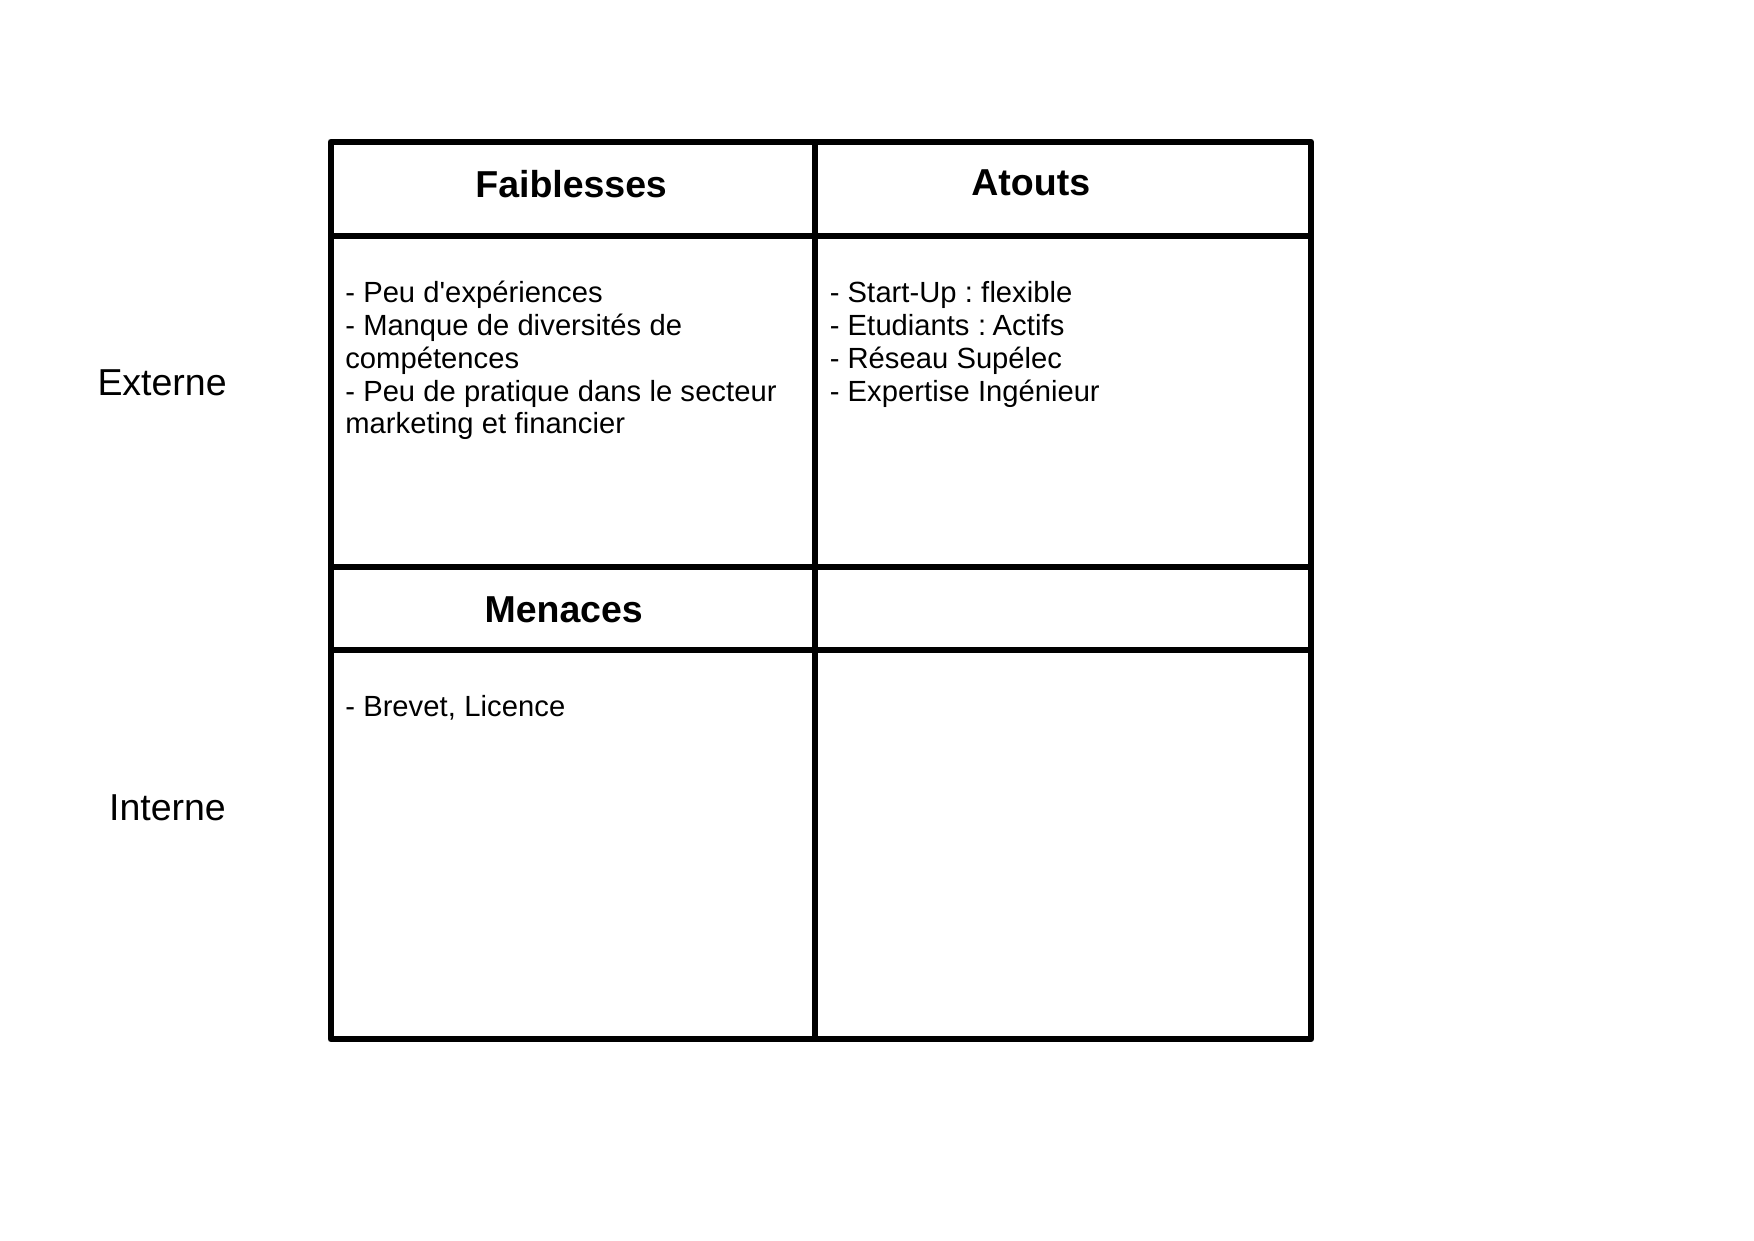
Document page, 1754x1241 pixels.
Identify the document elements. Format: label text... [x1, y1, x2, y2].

text_box - Start-Up : flexible - Etudiants : Actifs - Réseau Supélec - Expertise Ingénieur [814, 236, 1312, 415]
text_box - Peu d'expériences - Manque de diversités de compétences - Peu de pratique dans le secteur marketing et financier [330, 236, 815, 448]
text_box Faiblesses [460, 155, 709, 213]
text_box - Brevet, Licence [330, 649, 815, 730]
text_box Atouts [956, 153, 1146, 211]
text_box Externe [82, 354, 330, 412]
text_box Menaces [469, 580, 683, 638]
text_box Interne [94, 779, 331, 837]
